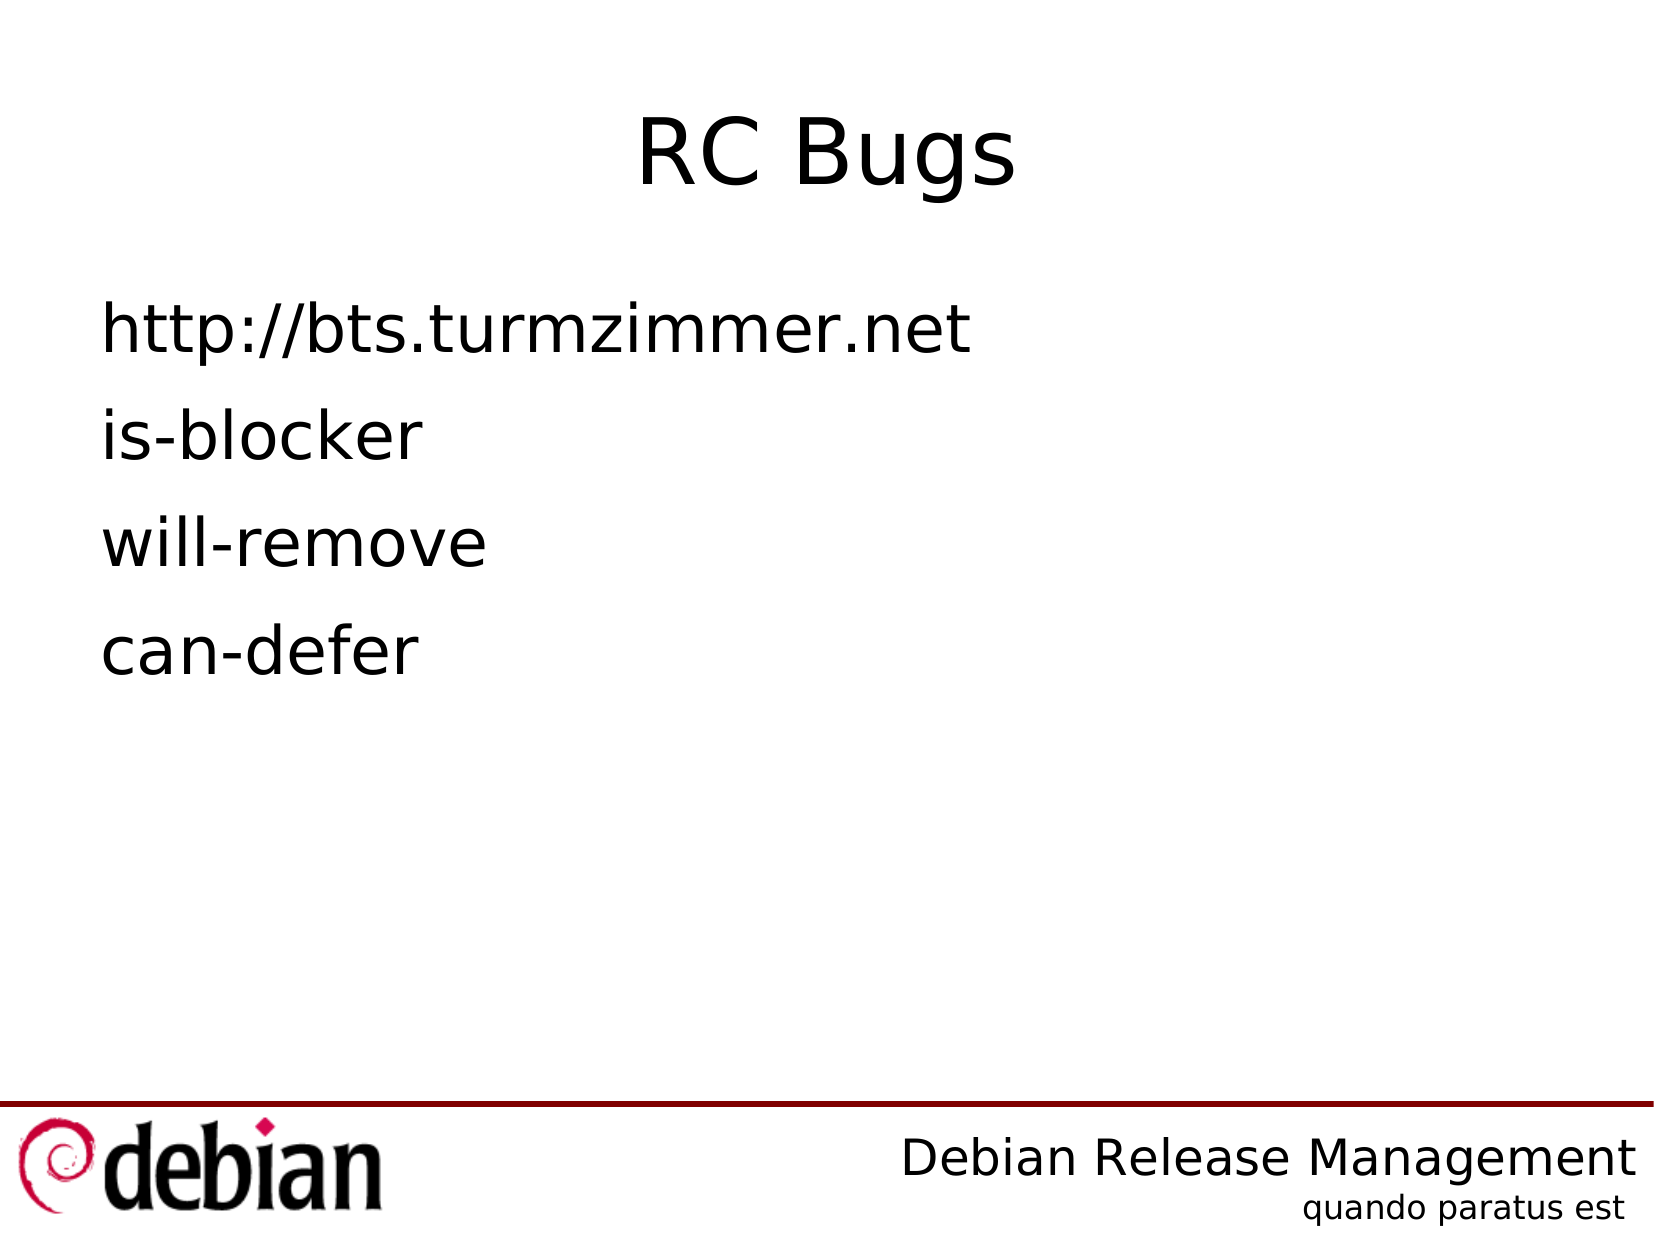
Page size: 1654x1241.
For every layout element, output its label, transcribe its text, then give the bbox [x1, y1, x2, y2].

list http://bts.turmzimmer.net is-blocker will-remove can-defer [82, 290, 1571, 1094]
title RC Bugs [82, 49, 1571, 257]
picture [16, 1110, 420, 1239]
